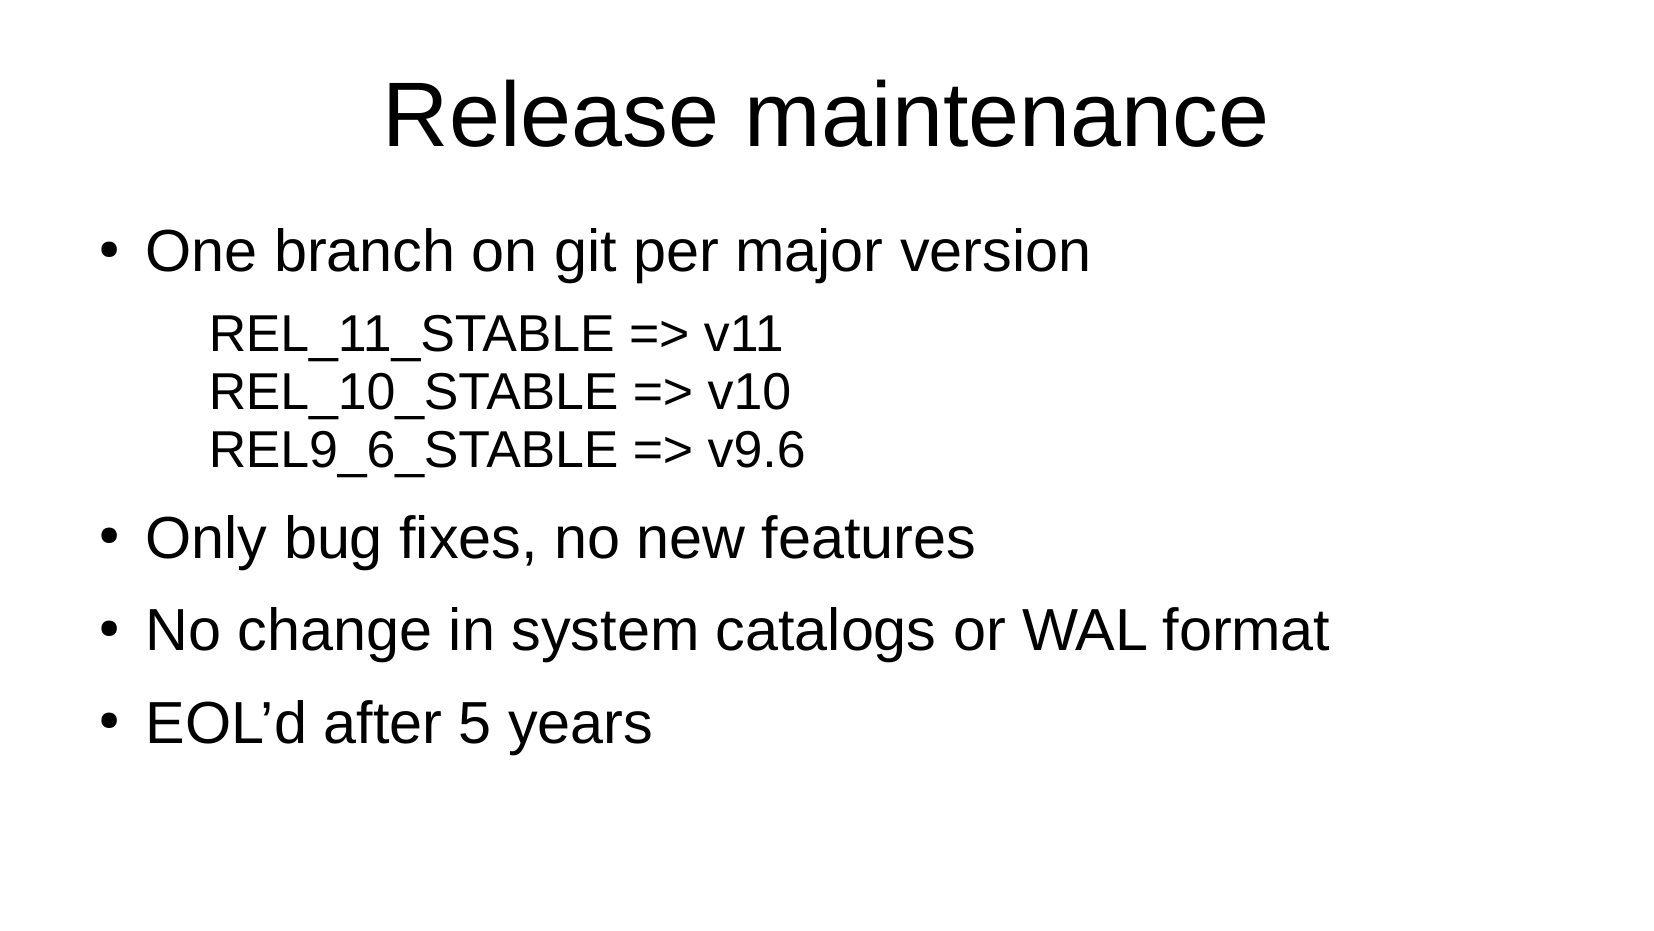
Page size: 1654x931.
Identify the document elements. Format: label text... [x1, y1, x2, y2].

title Release maintenance [82, 37, 1571, 193]
list One branch on git per major version REL_11_STABLE => v11 REL_10_STABLE => v10 REL9_6_STABLE => v9.6 Only bug fixes, no new features No change in system catalogs or WAL format EOL’d after 5 years [82, 217, 1571, 758]
